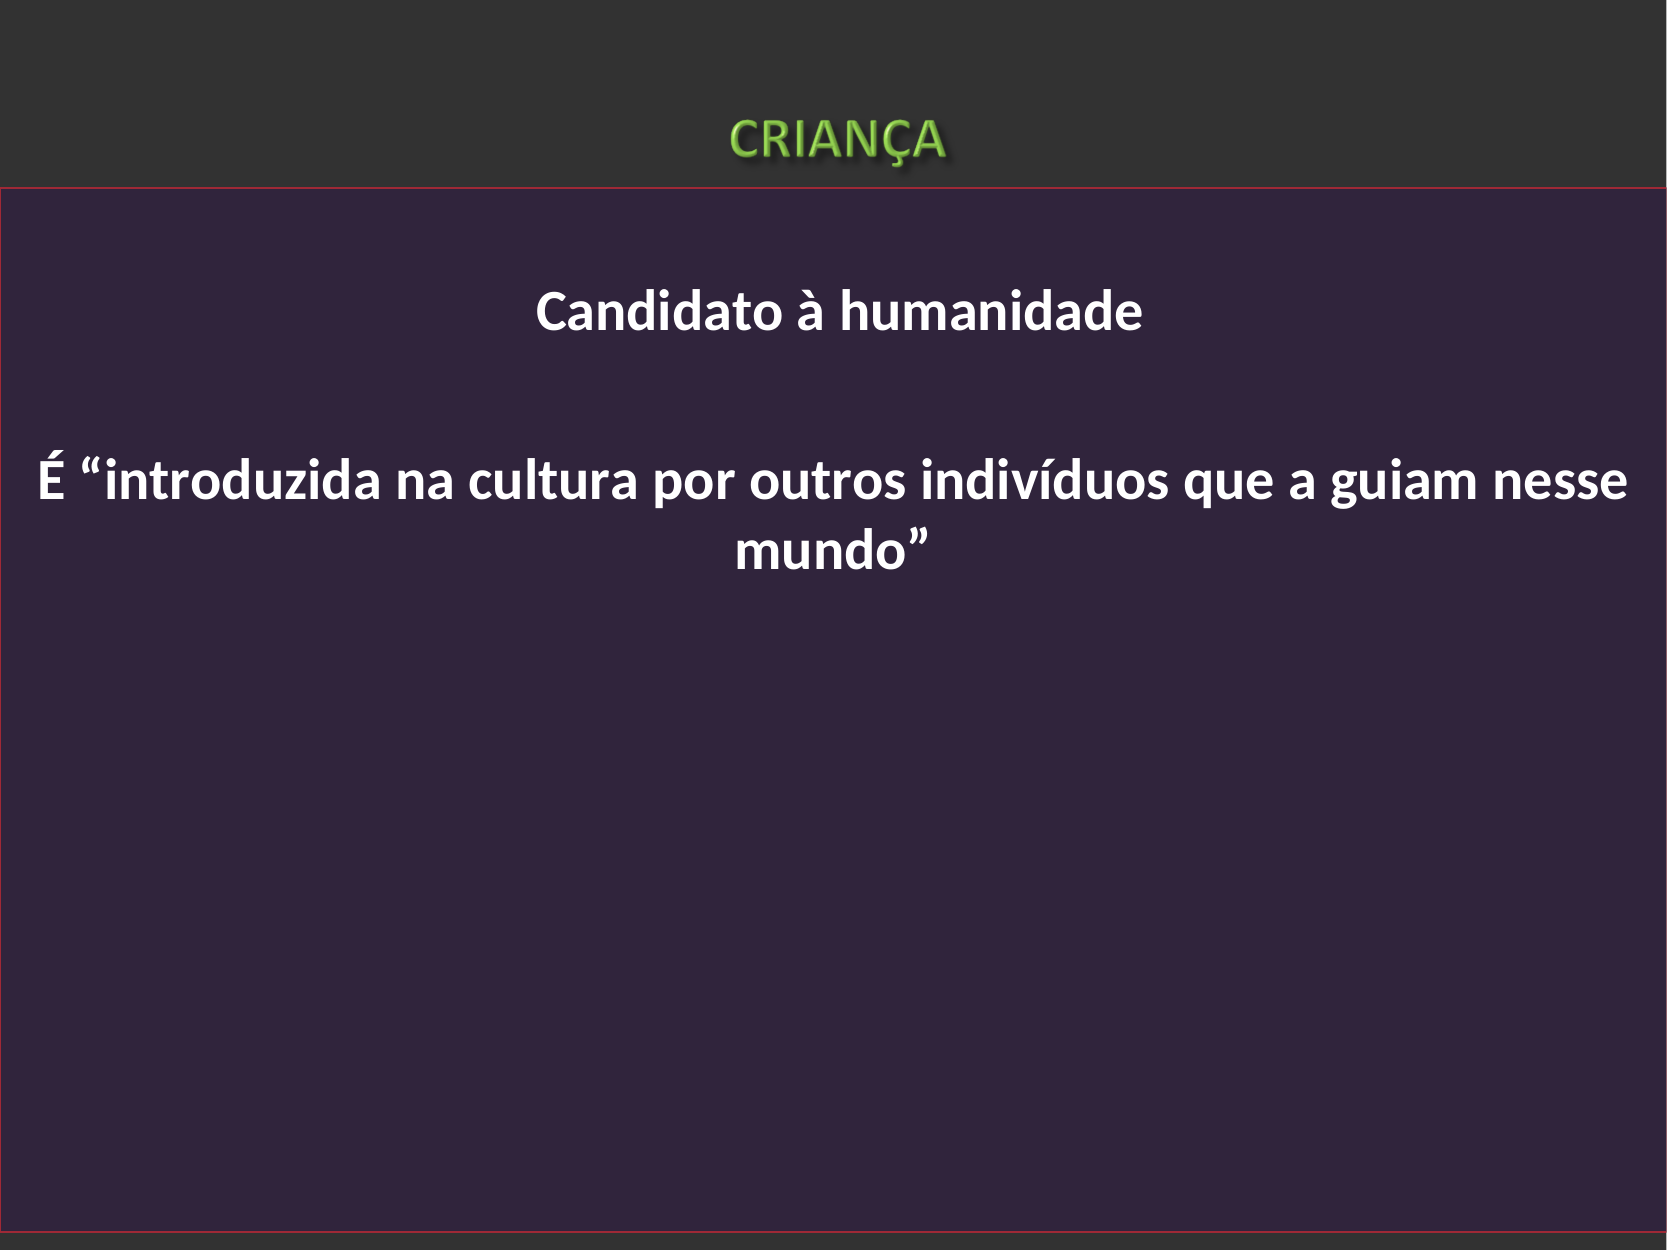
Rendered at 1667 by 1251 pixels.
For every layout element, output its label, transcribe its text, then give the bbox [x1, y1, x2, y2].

list Candidato à humanidade É “introduzida na cultura por outros indivíduos que a guiam nesse mundo” [0, 187, 1667, 1233]
text_box [0, 0, 1667, 187]
